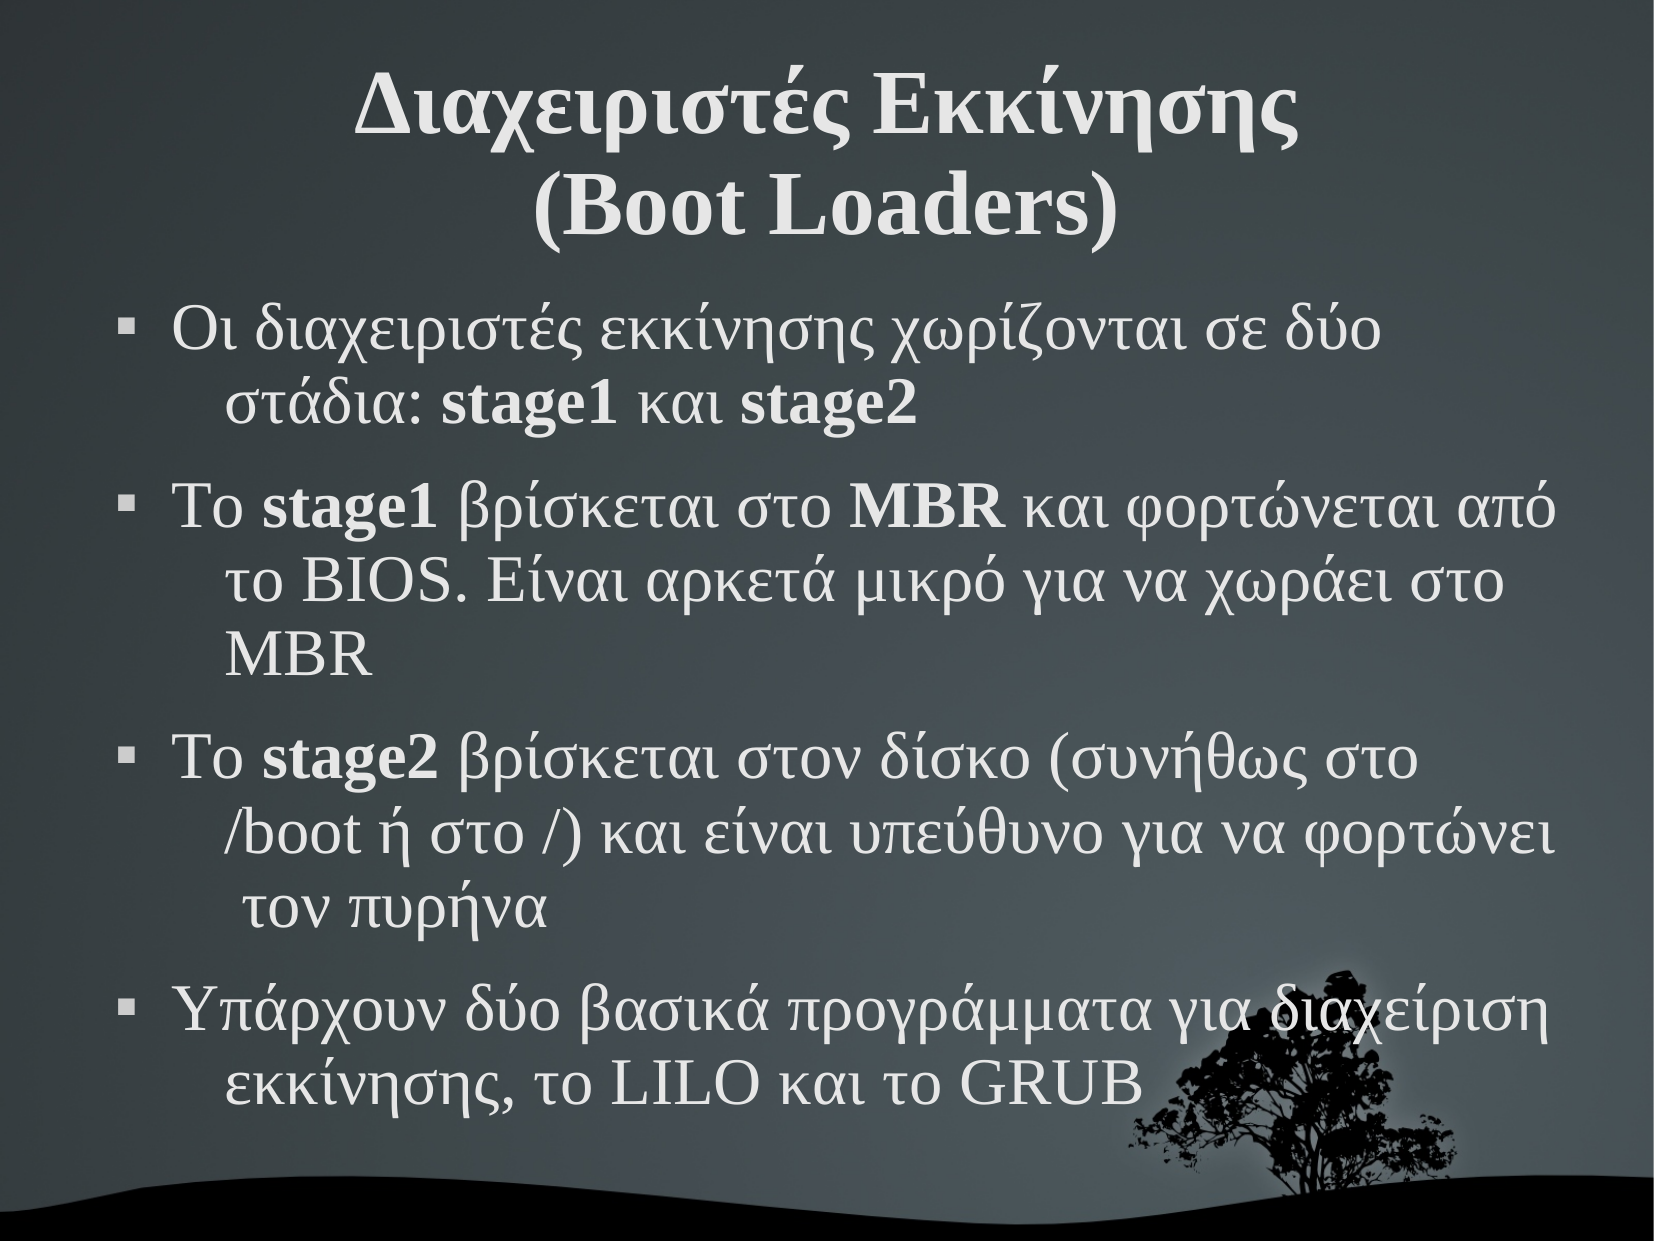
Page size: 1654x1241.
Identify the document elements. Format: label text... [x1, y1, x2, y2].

title Διαχειριστές Εκκίνησης (Boot Loaders) [82, 33, 1571, 273]
picture [0, 0, 1654, 1241]
list Οι διαχειριστές εκκίνησης χωρίζονται σε δύο στάδια: stage1 και stage2 To stage1 βρίσκεται στο MBR και φορτώνεται από το BIOS. Είναι αρκετά μικρό για να χωράει στο MBR To stage2 βρίσκεται στον δίσκο (συνήθως στο /boot ή στο /) και είναι υπεύθυνο για να φορτώνει τον πυρήνα Υπάρχουν δύο βασικά προγράμματα για διαχείριση εκκίνησης, το LILO και το GRUB [82, 290, 1571, 1207]
